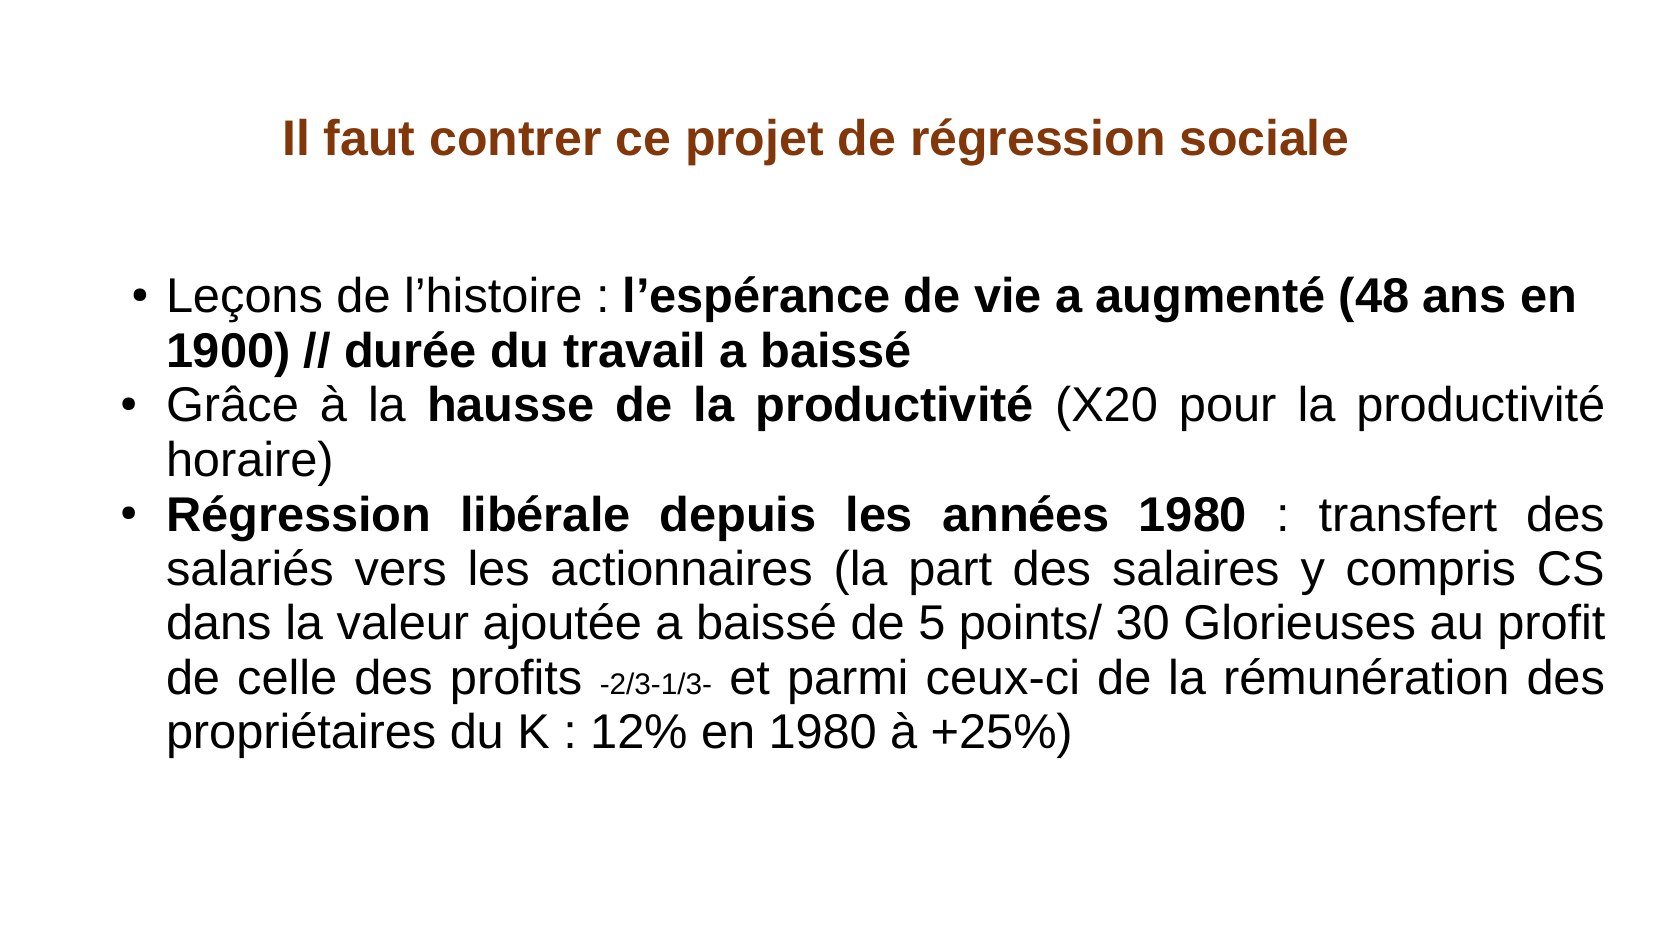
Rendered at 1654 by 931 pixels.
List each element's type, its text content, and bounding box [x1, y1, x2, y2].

list Leçons de l’histoire : l’espérance de vie a augmenté (48 ans en 1900) // durée du travail a baissé Grâce à la hausse de la productivité (X20 pour la productivité horaire) Régression libérale depuis les années 1980 : transfert des salariés vers les actionnaires (la part des salaires y compris CS dans la valeur ajoutée a baissé de 5 points/ 30 Glorieuses au profit de celle des profits -2/3-1/3- et parmi ceux-ci de la rémunération des propriétaires du K : 12% en 1980 à +25%) [120, 195, 1606, 766]
title Il faut contrer ce projet de régression sociale [71, 60, 1561, 216]
